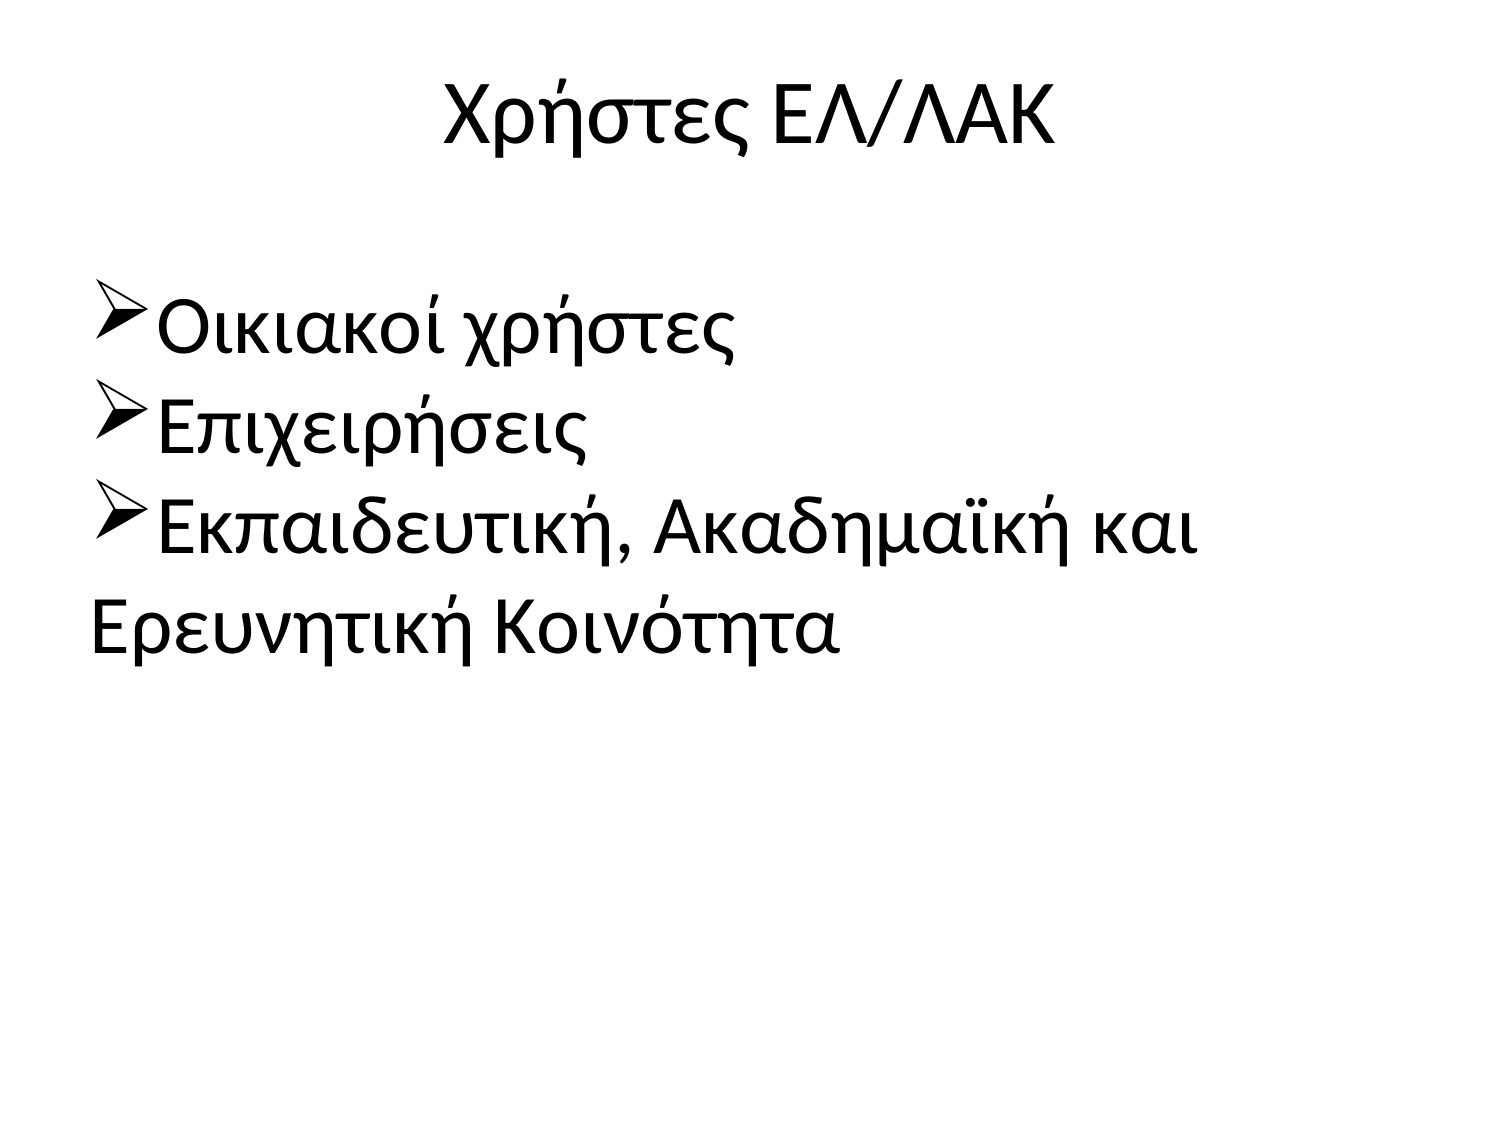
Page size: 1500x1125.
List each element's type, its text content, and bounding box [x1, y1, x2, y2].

text_box Χρήστες ΕΛ/ΛΑΚ [75, 45, 1426, 233]
text_box Οικιακοί χρήστες Επιχειρήσεις Εκπαιδευτική, Ακαδημαϊκή και Ερευνητική Κοινότητα [75, 262, 1426, 1005]
